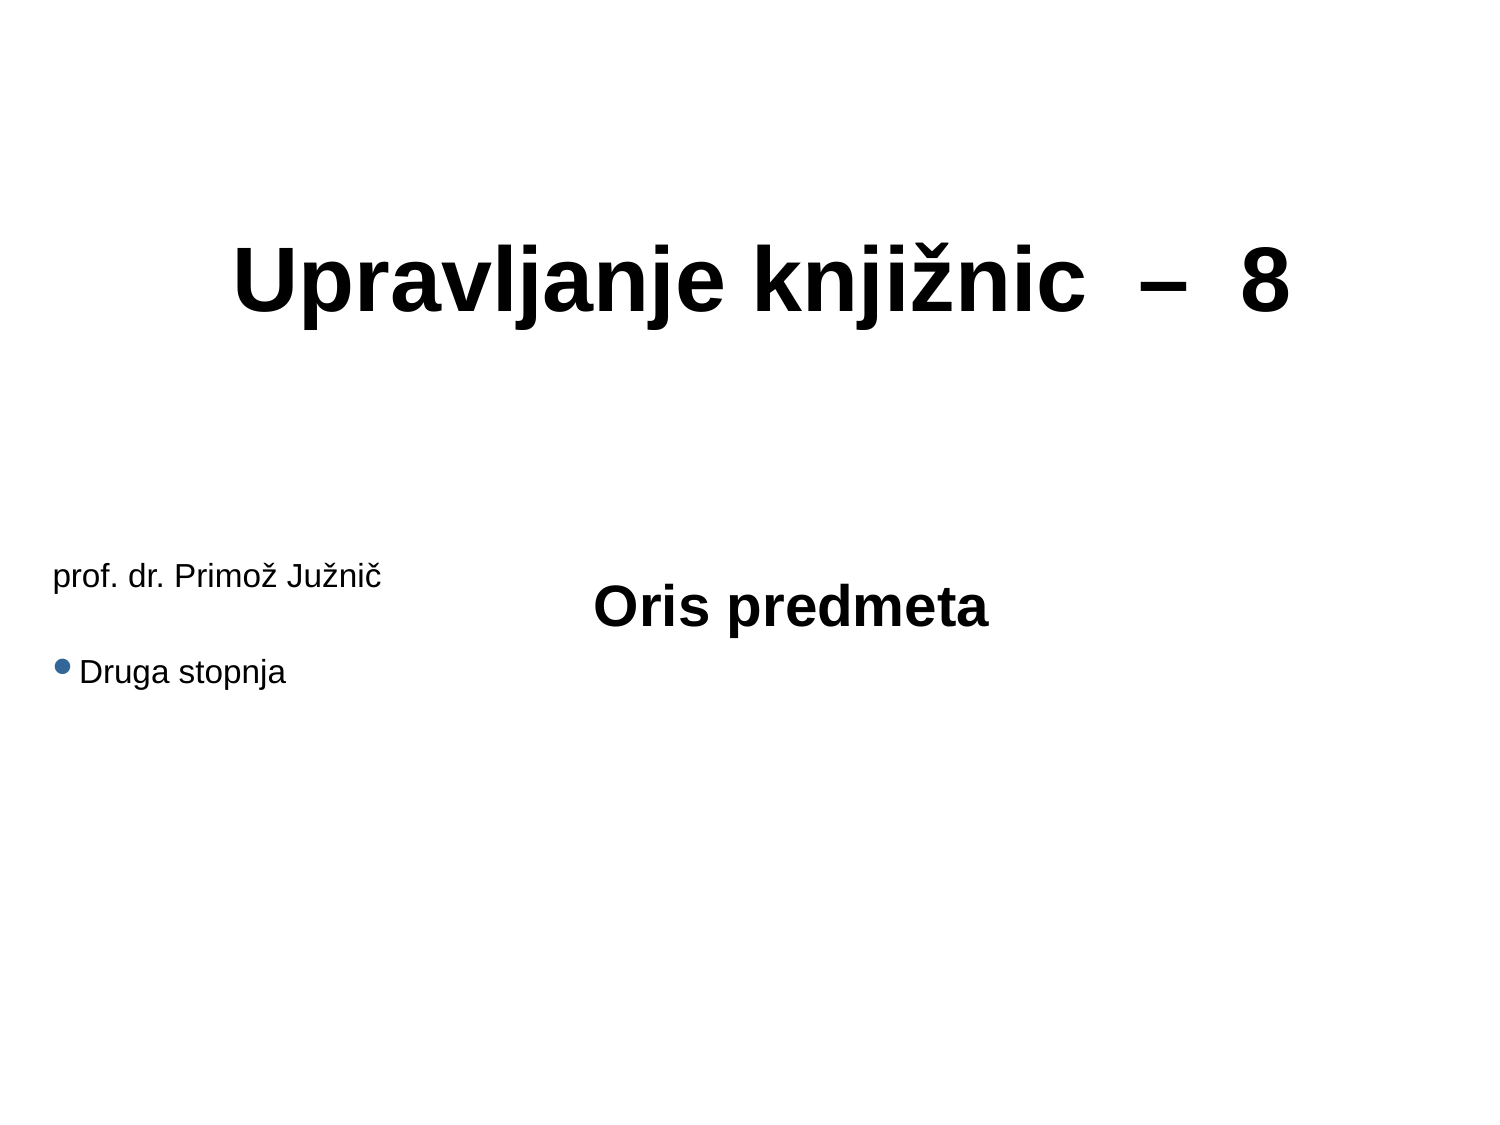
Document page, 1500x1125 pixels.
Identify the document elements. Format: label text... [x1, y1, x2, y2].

text_box Oris predmeta [578, 449, 1375, 976]
list prof. dr. Primož Južnič Druga stopnja [37, 450, 463, 1051]
title Upravljanje knjižnic – 8 [112, 149, 1388, 338]
